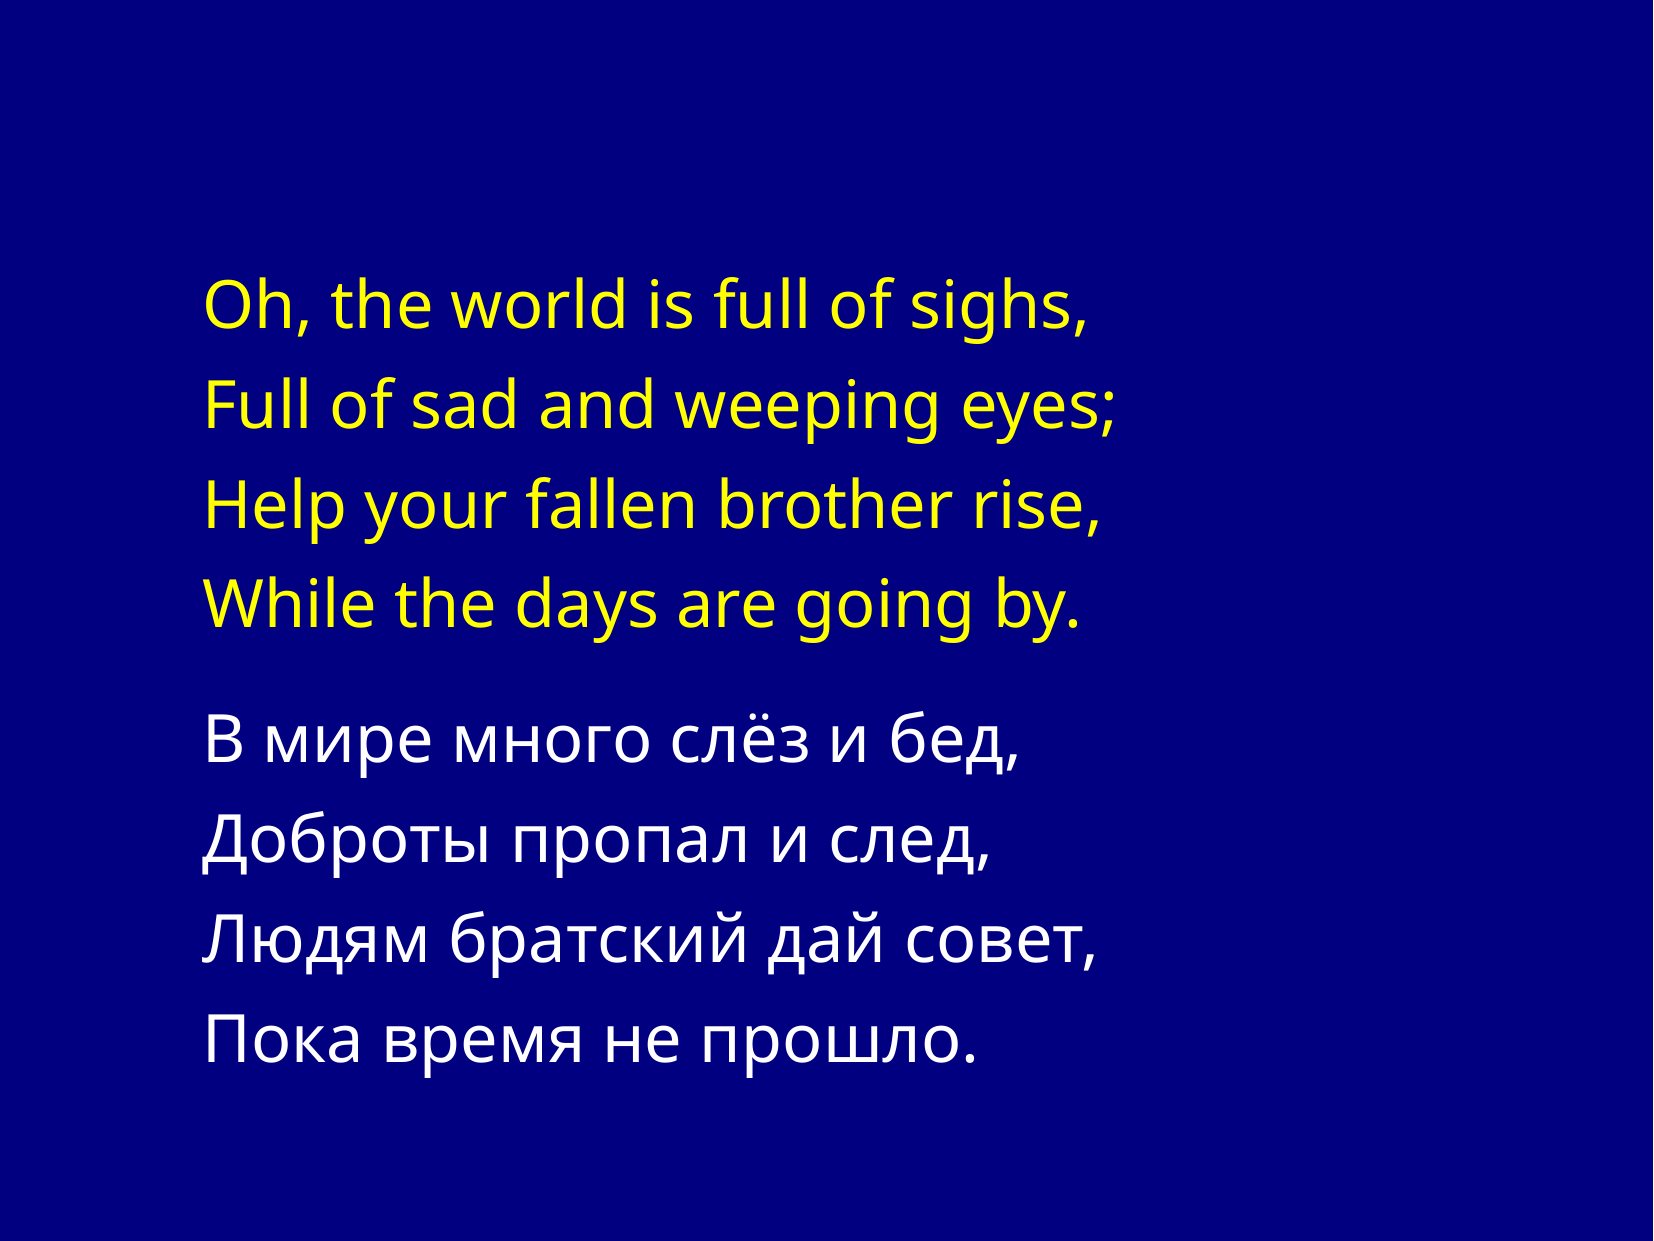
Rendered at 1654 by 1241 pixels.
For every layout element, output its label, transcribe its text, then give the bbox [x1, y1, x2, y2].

text_box В мире много слёз и бед, Доброты пропал и след, Людям братский дай совет, Пока время не прошло. [75, 675, 1576, 1163]
text_box Oh, the world is full of sighs, Full of sad and weeping eyes; Help your fallen brother rise, While the days are going by. [75, 150, 1576, 638]
